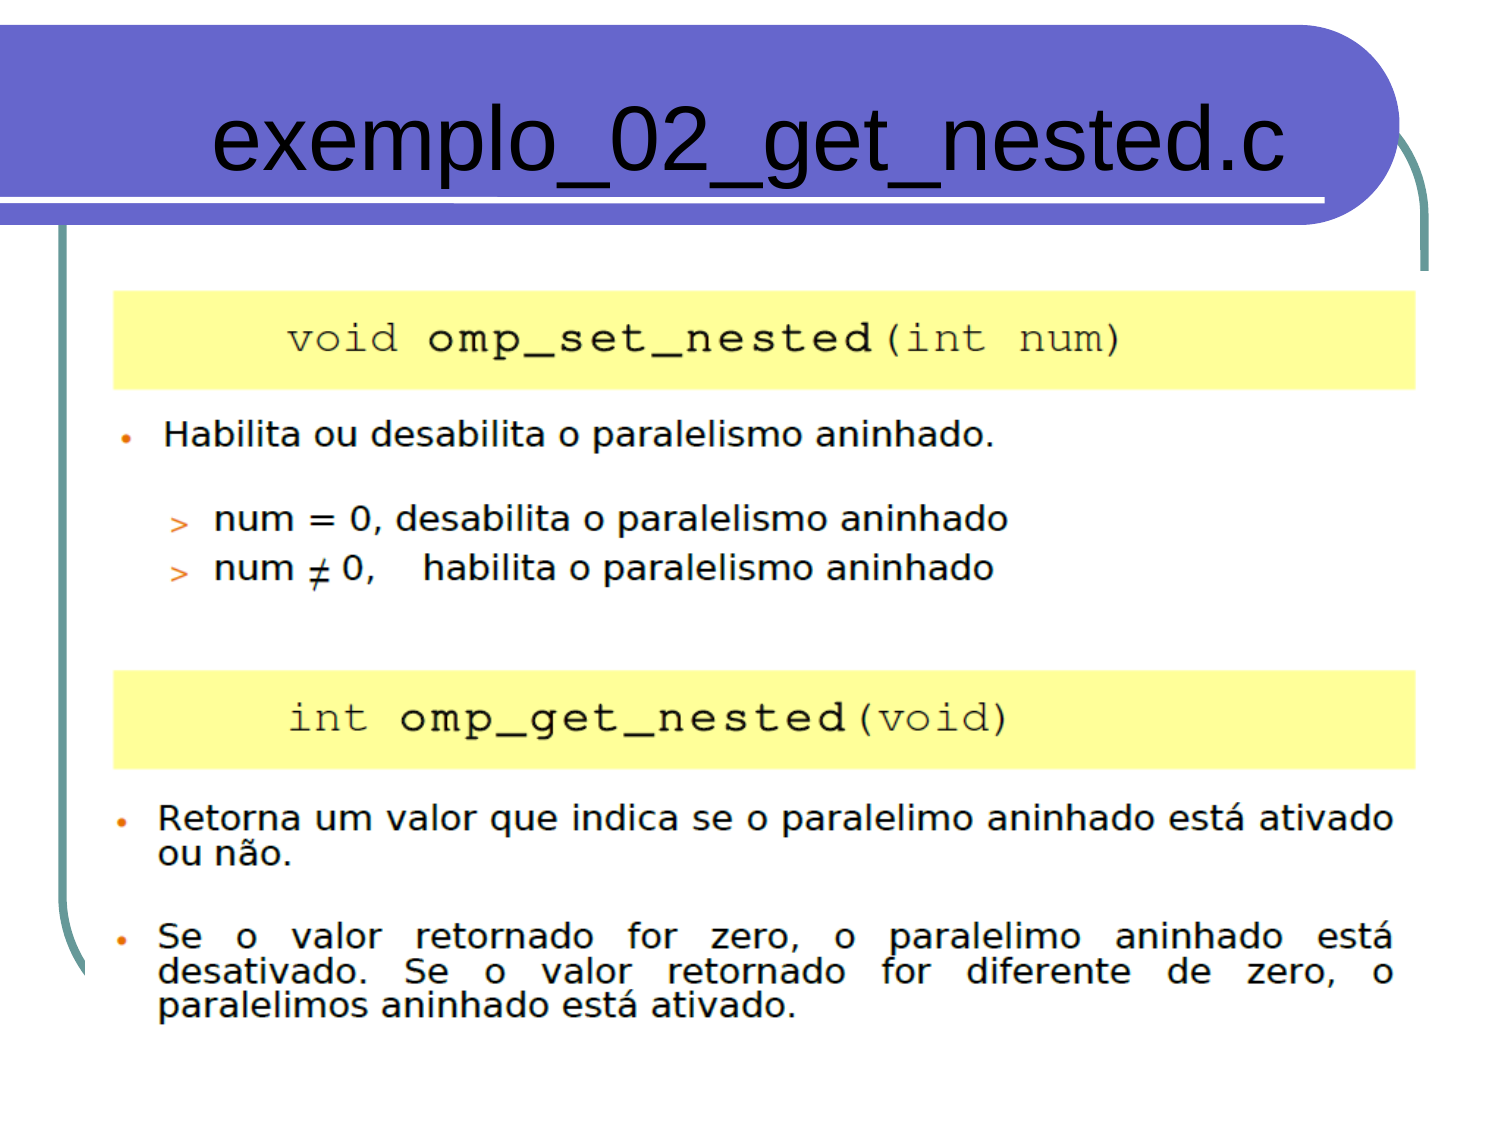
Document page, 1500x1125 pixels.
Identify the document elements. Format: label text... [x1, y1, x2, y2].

picture [85, 271, 1441, 1040]
title exemplo_02_get_nested.c [75, 44, 1425, 233]
